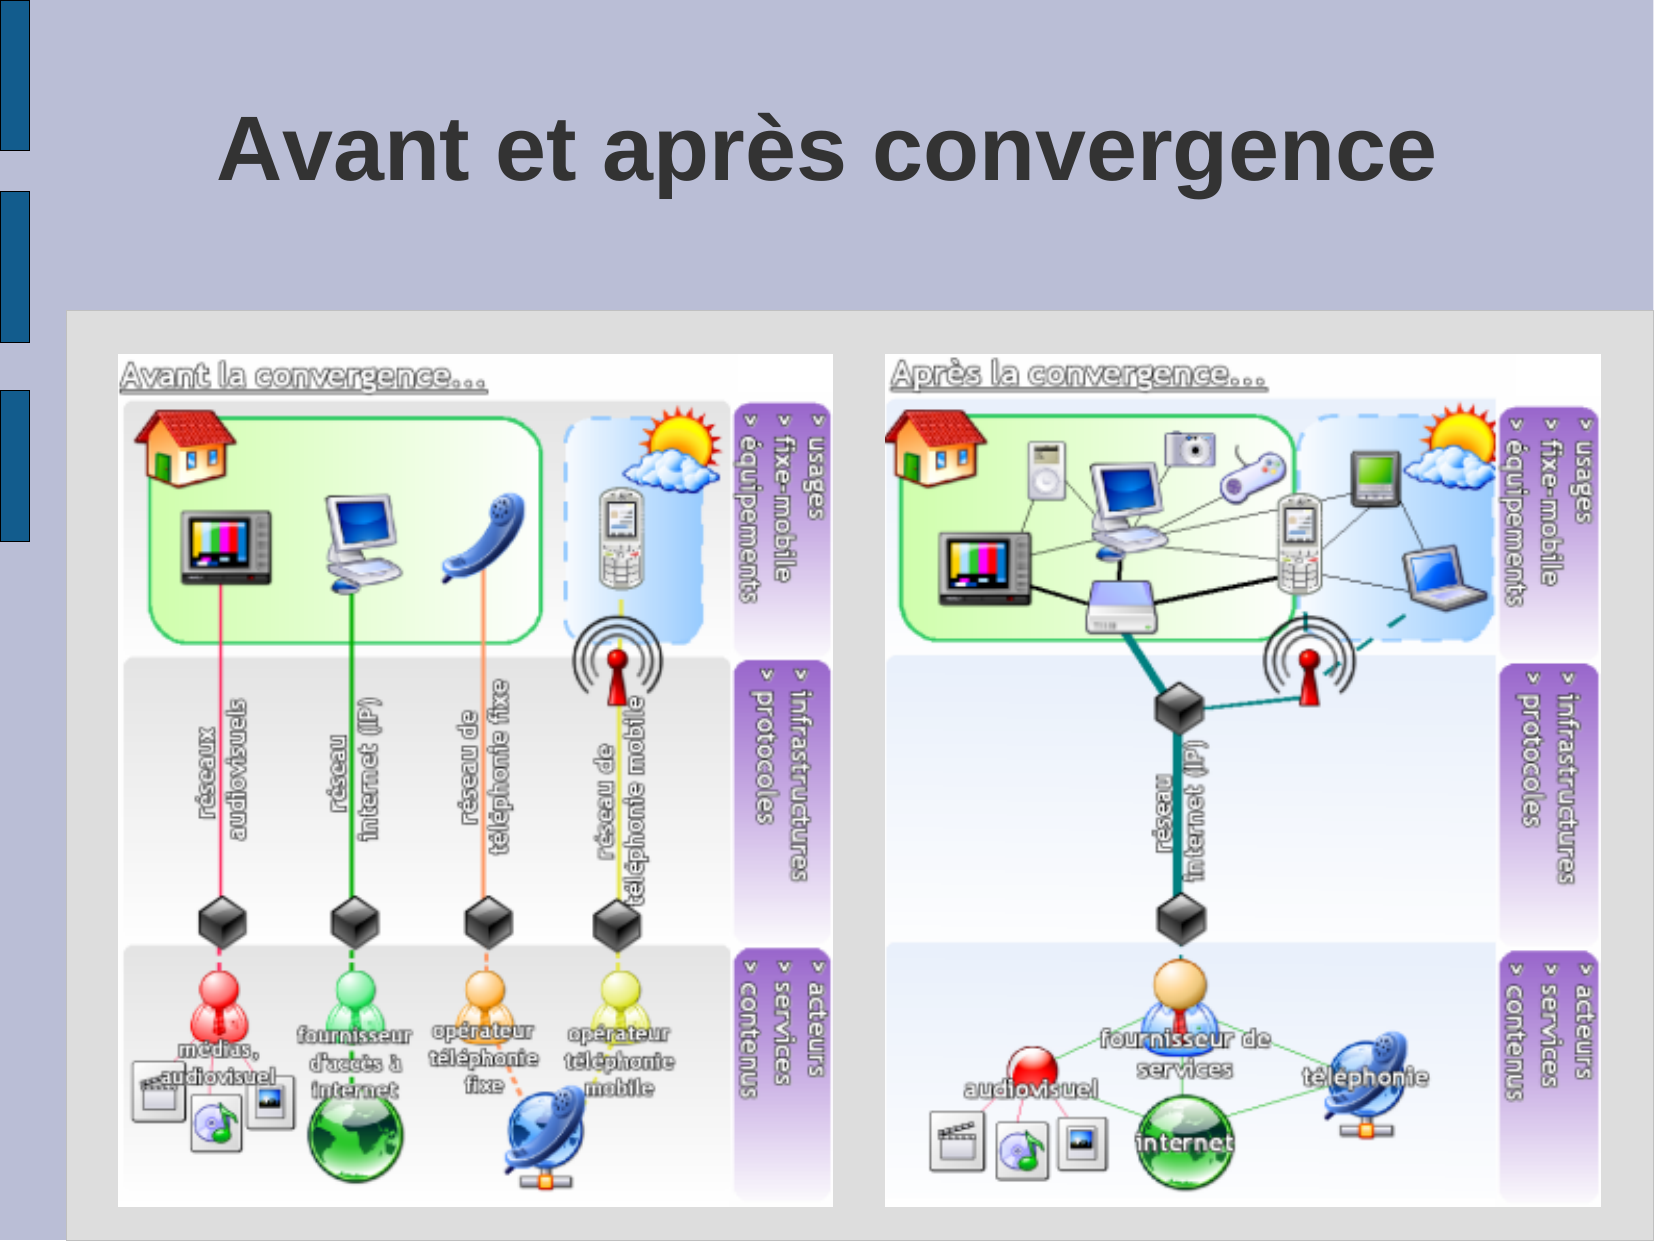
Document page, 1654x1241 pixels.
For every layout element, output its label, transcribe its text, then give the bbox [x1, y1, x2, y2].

picture [118, 354, 833, 1207]
text_box [121, 265, 1534, 1127]
picture [885, 354, 1601, 1207]
title Avant et après convergence [121, 91, 1534, 207]
